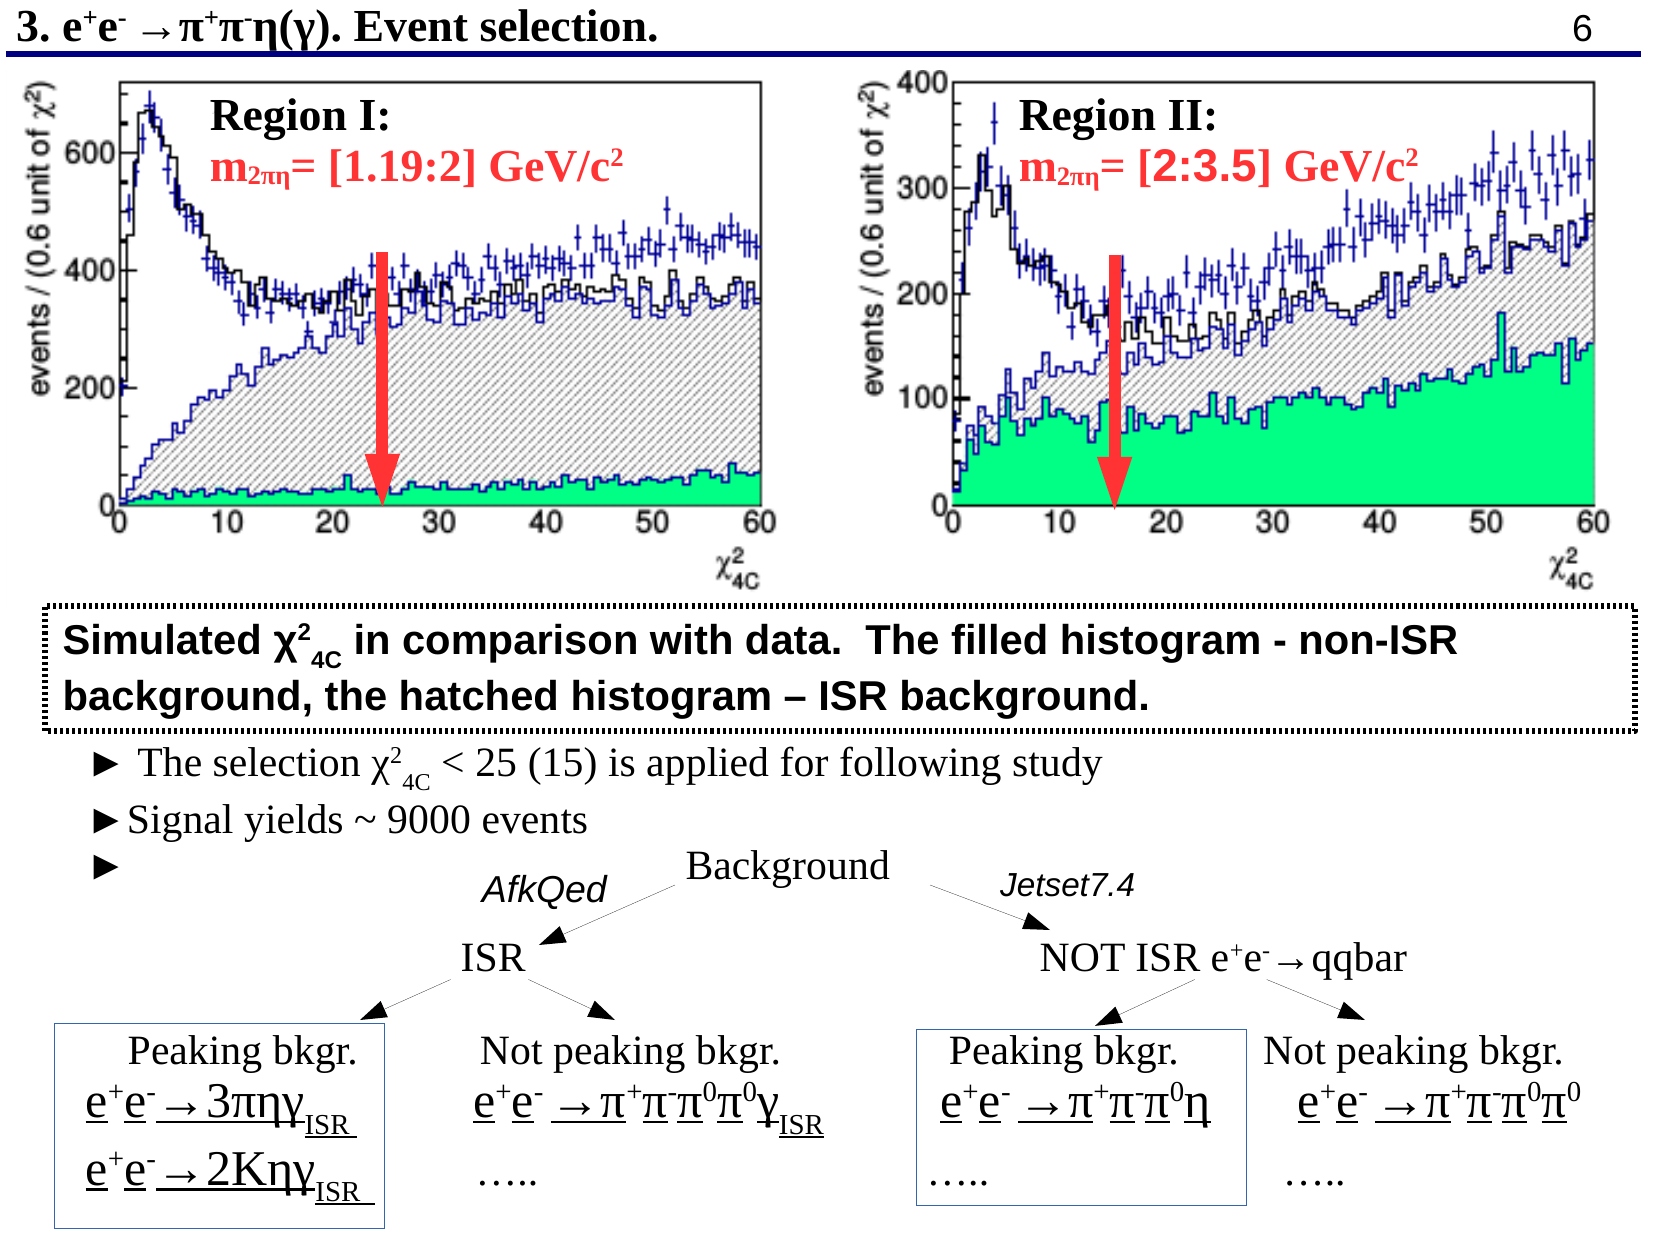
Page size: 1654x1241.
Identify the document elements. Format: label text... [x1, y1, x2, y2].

text_box Region II: m2πη= [2:3.5] GeV/c2 [1004, 82, 1620, 217]
text_box [54, 1023, 385, 1229]
text_box 3. e+e- →π+π-η(γ). Event selection. [1, 0, 1549, 71]
text_box [916, 1029, 1247, 1206]
picture [5, 70, 1621, 611]
text_box 6 [1557, 0, 1654, 57]
text_box ► The selection χ24C < 25 (15) is applied for following study ►Signal yields ~ 9000 events ► Background ISR NOT ISR e+e-→qqbar Peaking bkgr. Not peaking bkgr. Peaking bkgr. Not peaking bkgr. e+e-→3πηγISR e+e- →π+π-π0π0γISR e+e- →π+π-π0η e+e- →π+π-π0π0 e+e-→2KηγISR ….. ….. ….. [70, 732, 1607, 1241]
text_box AfkQed [467, 860, 718, 918]
text_box Jetset7.4 [975, 855, 1226, 912]
text_box Region I: m2πη= [1.19:2] GeV/c2 [195, 82, 811, 217]
text_box Simulated χ24C in comparison with data. The filled histogram - non-ISR background, the hatched histogram – ISR background. [45, 606, 1636, 731]
